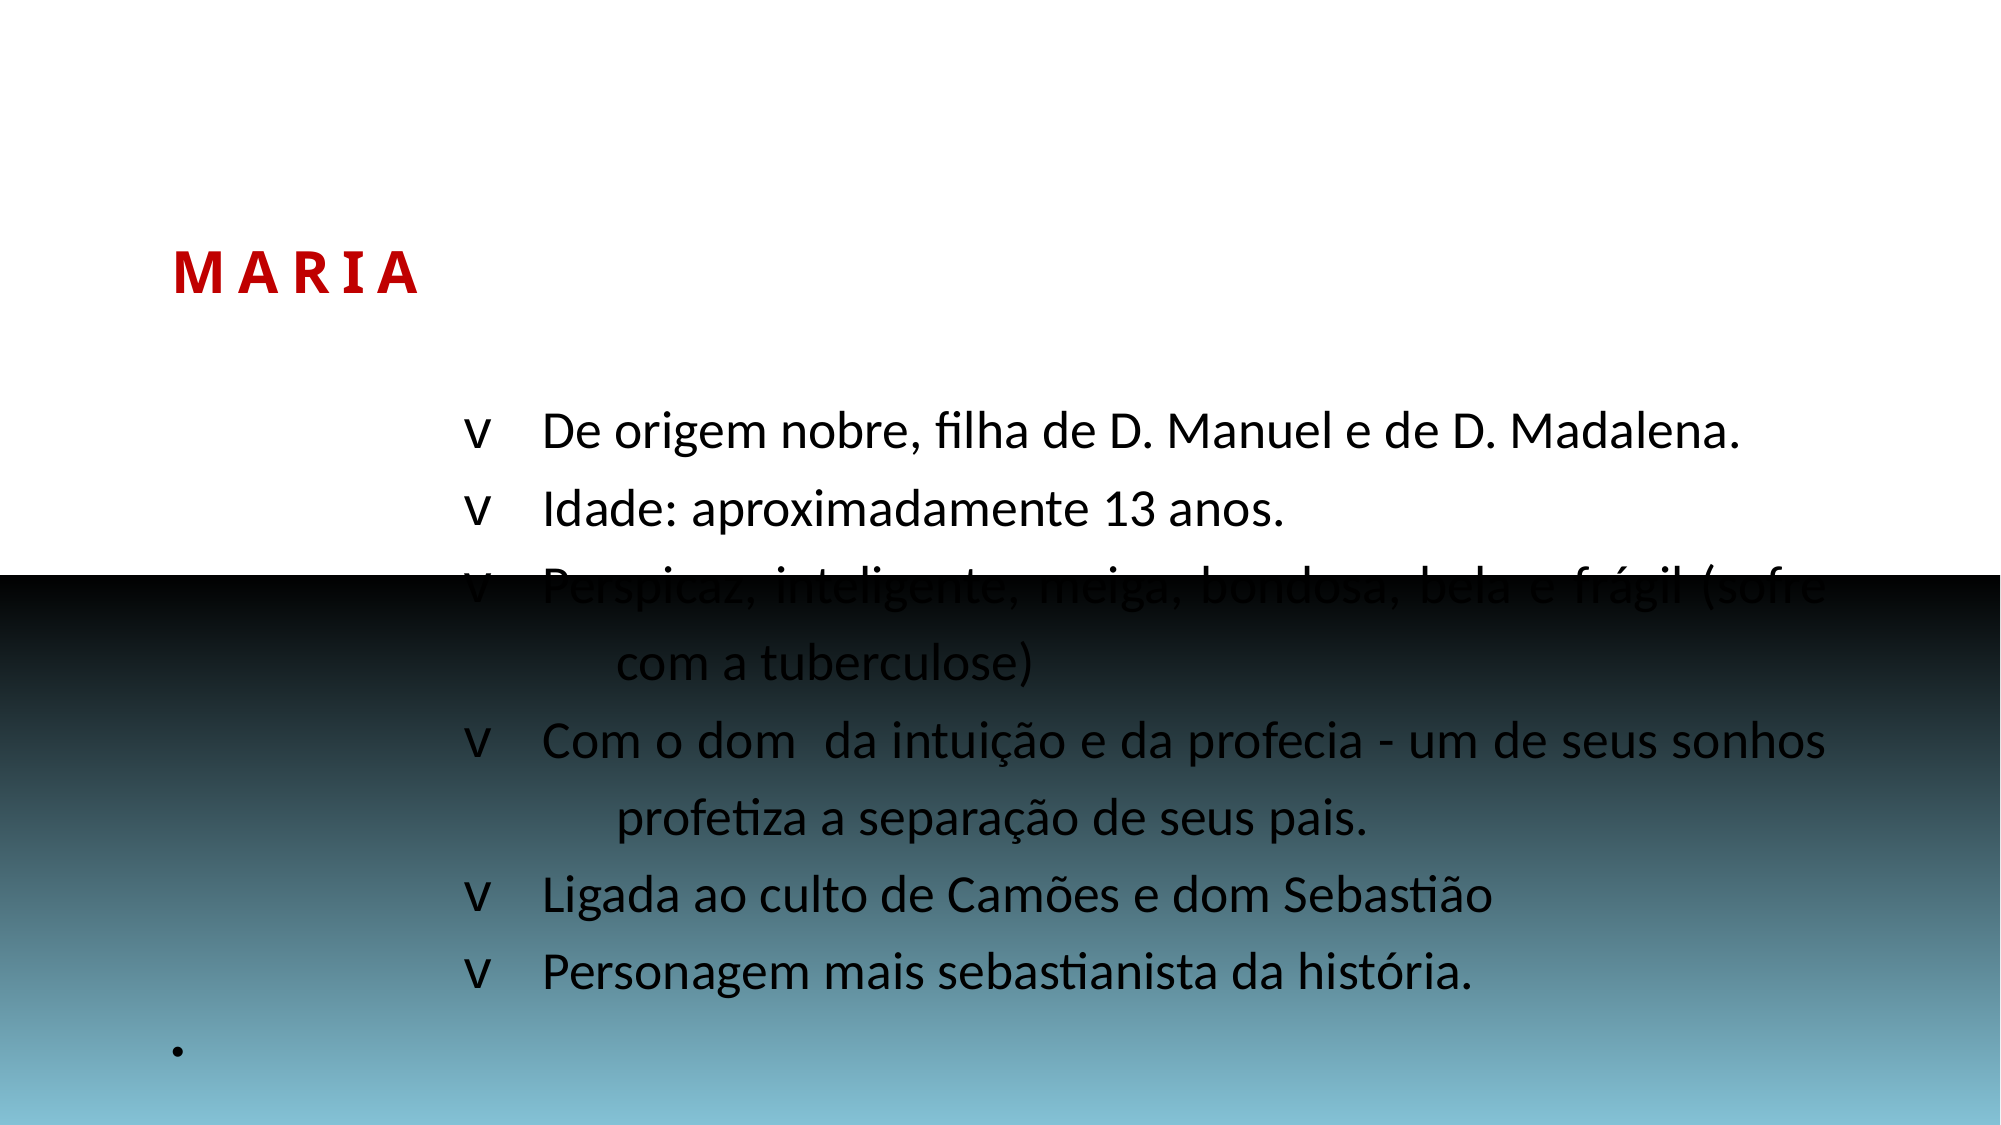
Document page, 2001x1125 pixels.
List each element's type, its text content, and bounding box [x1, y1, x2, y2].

list De origem nobre, filha de D. Manuel e de D. Madalena. Idade: aproximadamente 13 anos. Perspicaz, inteligente, meiga, bondosa, bela e frágil (sofre com a tuberculose) Com o dom da intuição e da profecia - um de seus sonhos profetiza a separação de seus pais. Ligada ao culto de Camões e dom Sebastião Personagem mais sebastianista da história. [156, 375, 1844, 1014]
title Maria [156, 124, 1844, 313]
